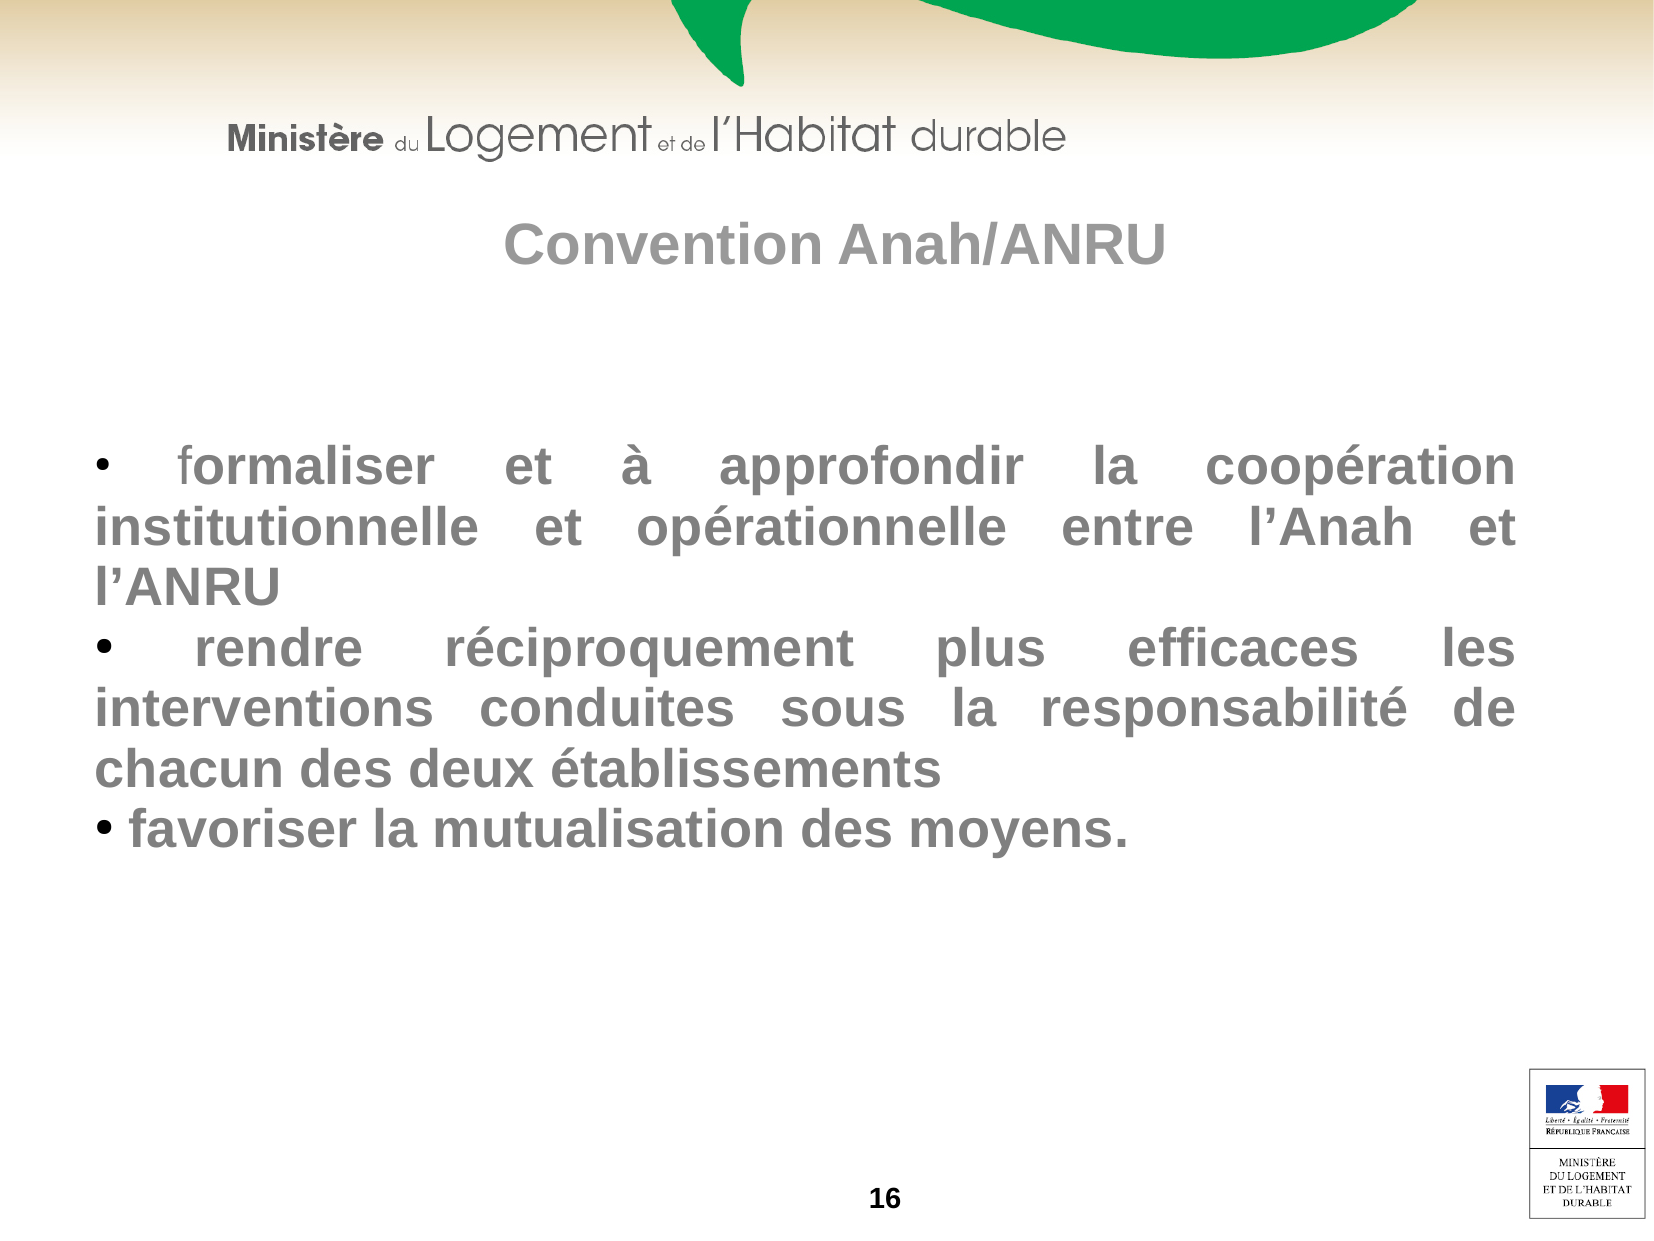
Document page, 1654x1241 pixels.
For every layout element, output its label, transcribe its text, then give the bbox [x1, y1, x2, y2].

picture [0, 0, 1654, 1241]
title Convention Anah/ANRU [91, 141, 1580, 349]
subtitle formaliser et à approfondir la coopération institutionnelle et opérationnelle entre l’Anah et l’ANRU rendre réciproquement plus efficaces les interventions conduites sous la responsabilité de chacun des deux établissements favoriser la mutualisation des moyens. [94, 343, 1519, 1064]
